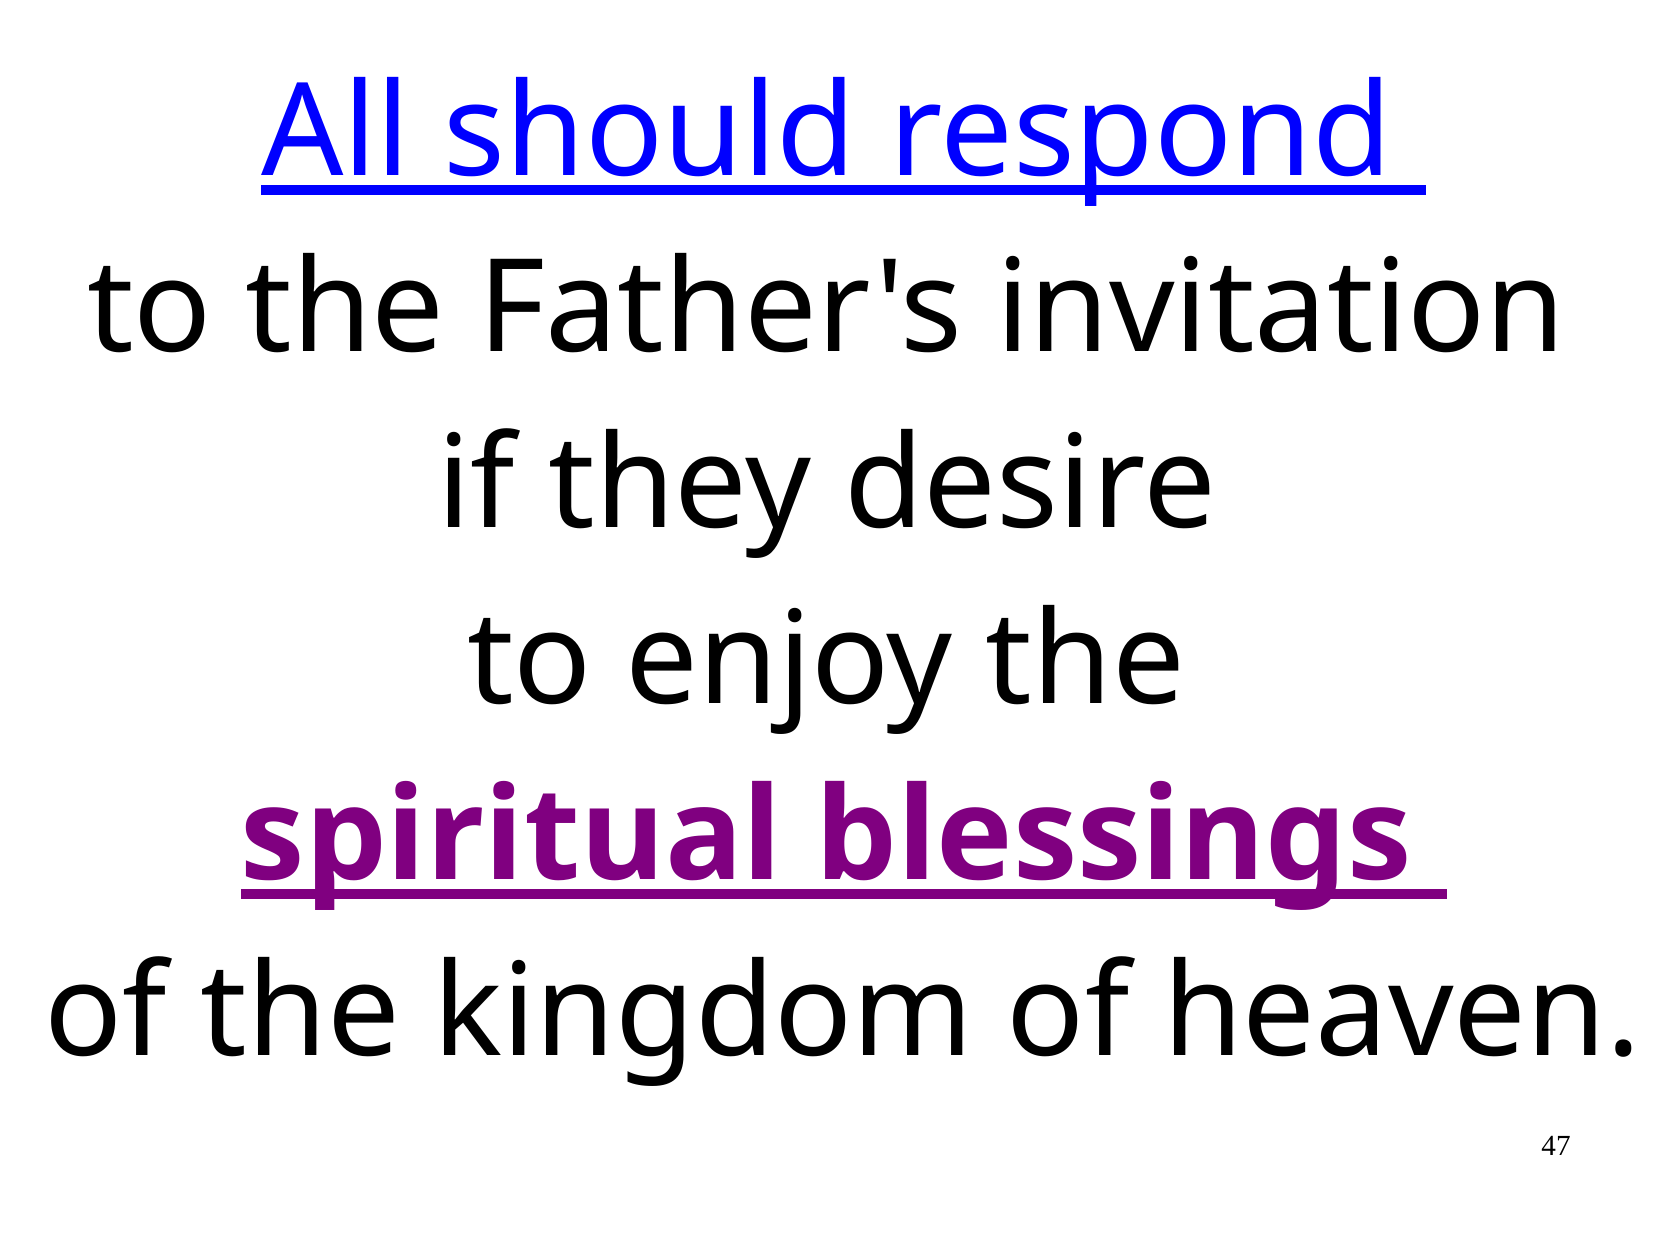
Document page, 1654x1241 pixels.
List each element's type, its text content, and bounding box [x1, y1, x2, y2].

list All should respond to the Father's invitation if they desire to enjoy the spiritual blessings of the kingdom of heaven. [37, 37, 1651, 1201]
